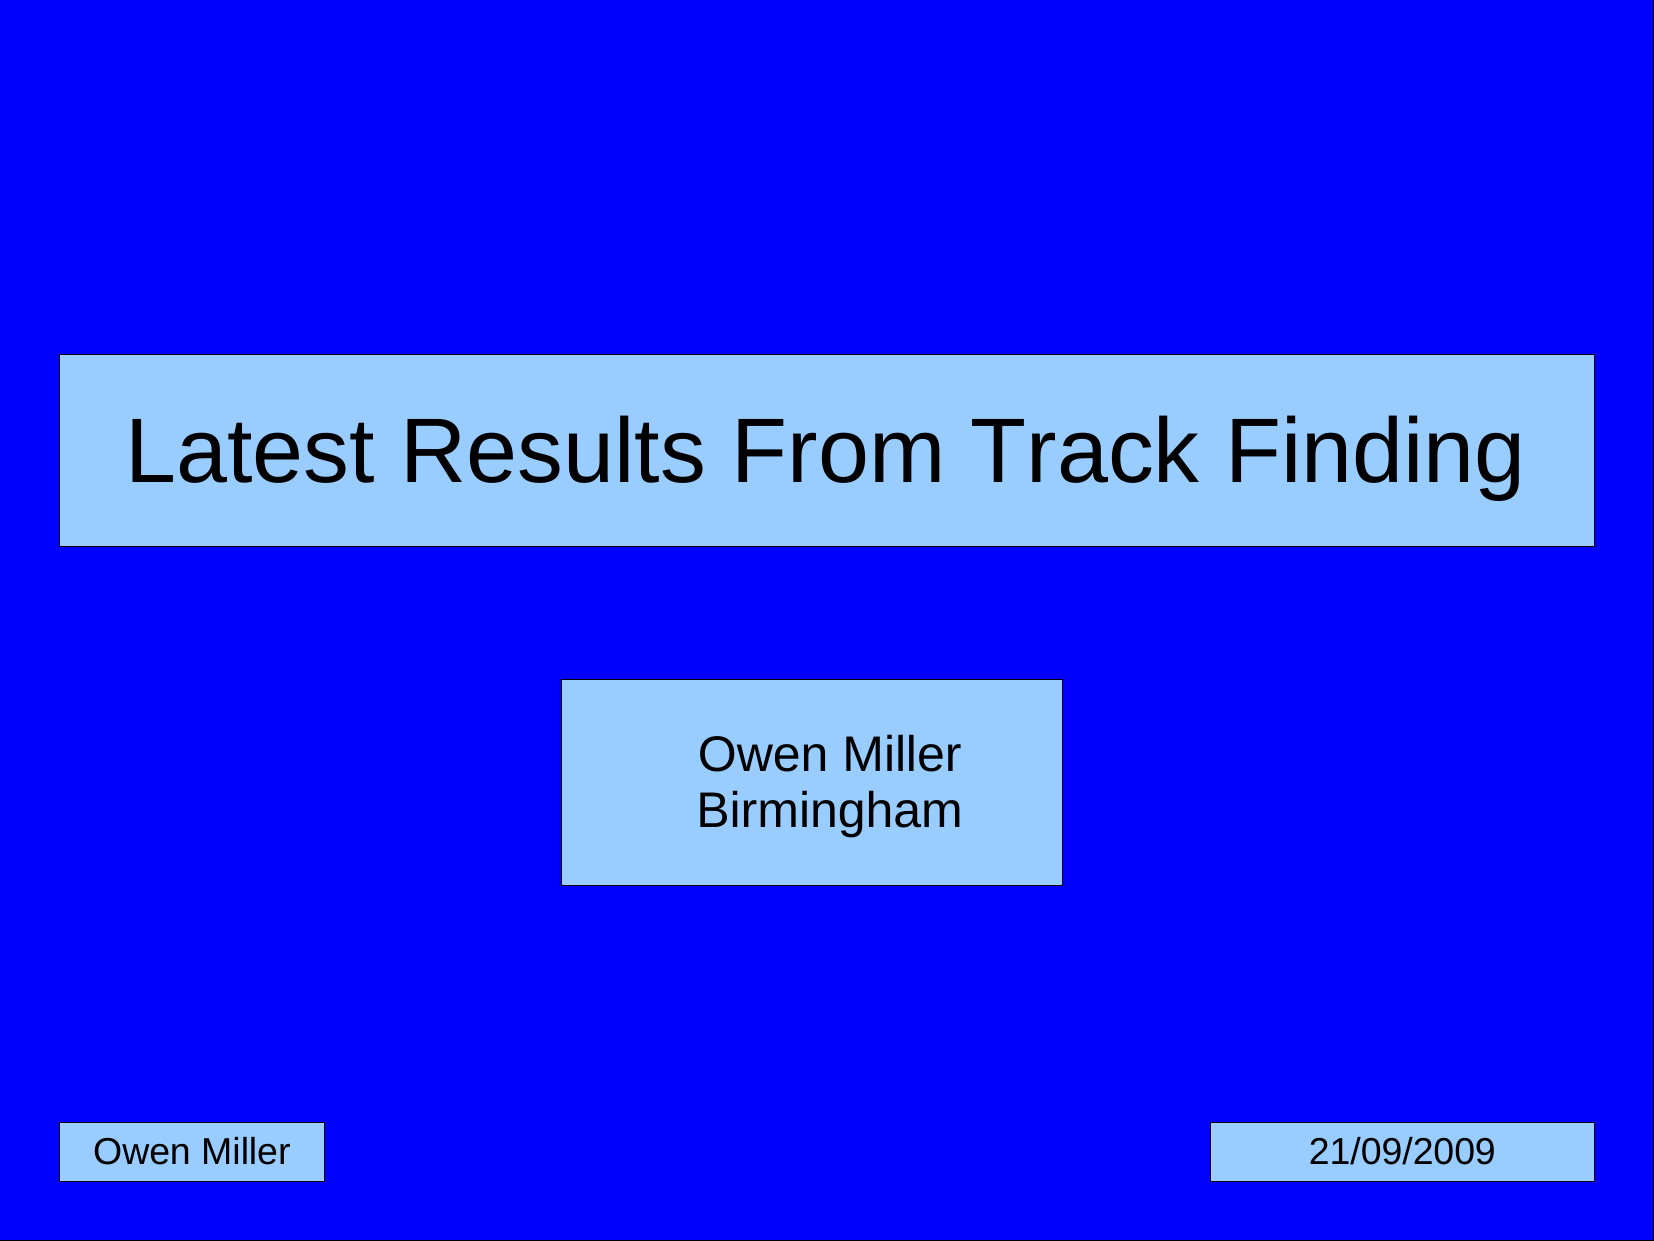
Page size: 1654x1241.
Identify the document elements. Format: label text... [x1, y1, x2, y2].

subtitle Owen Miller Birmingham [561, 679, 1063, 886]
text_box 21/09/2009 [1210, 1122, 1595, 1182]
text_box Owen Miller [59, 1122, 325, 1182]
text_box [0, 0, 1654, 1241]
title Latest Results From Track Finding [59, 354, 1595, 547]
